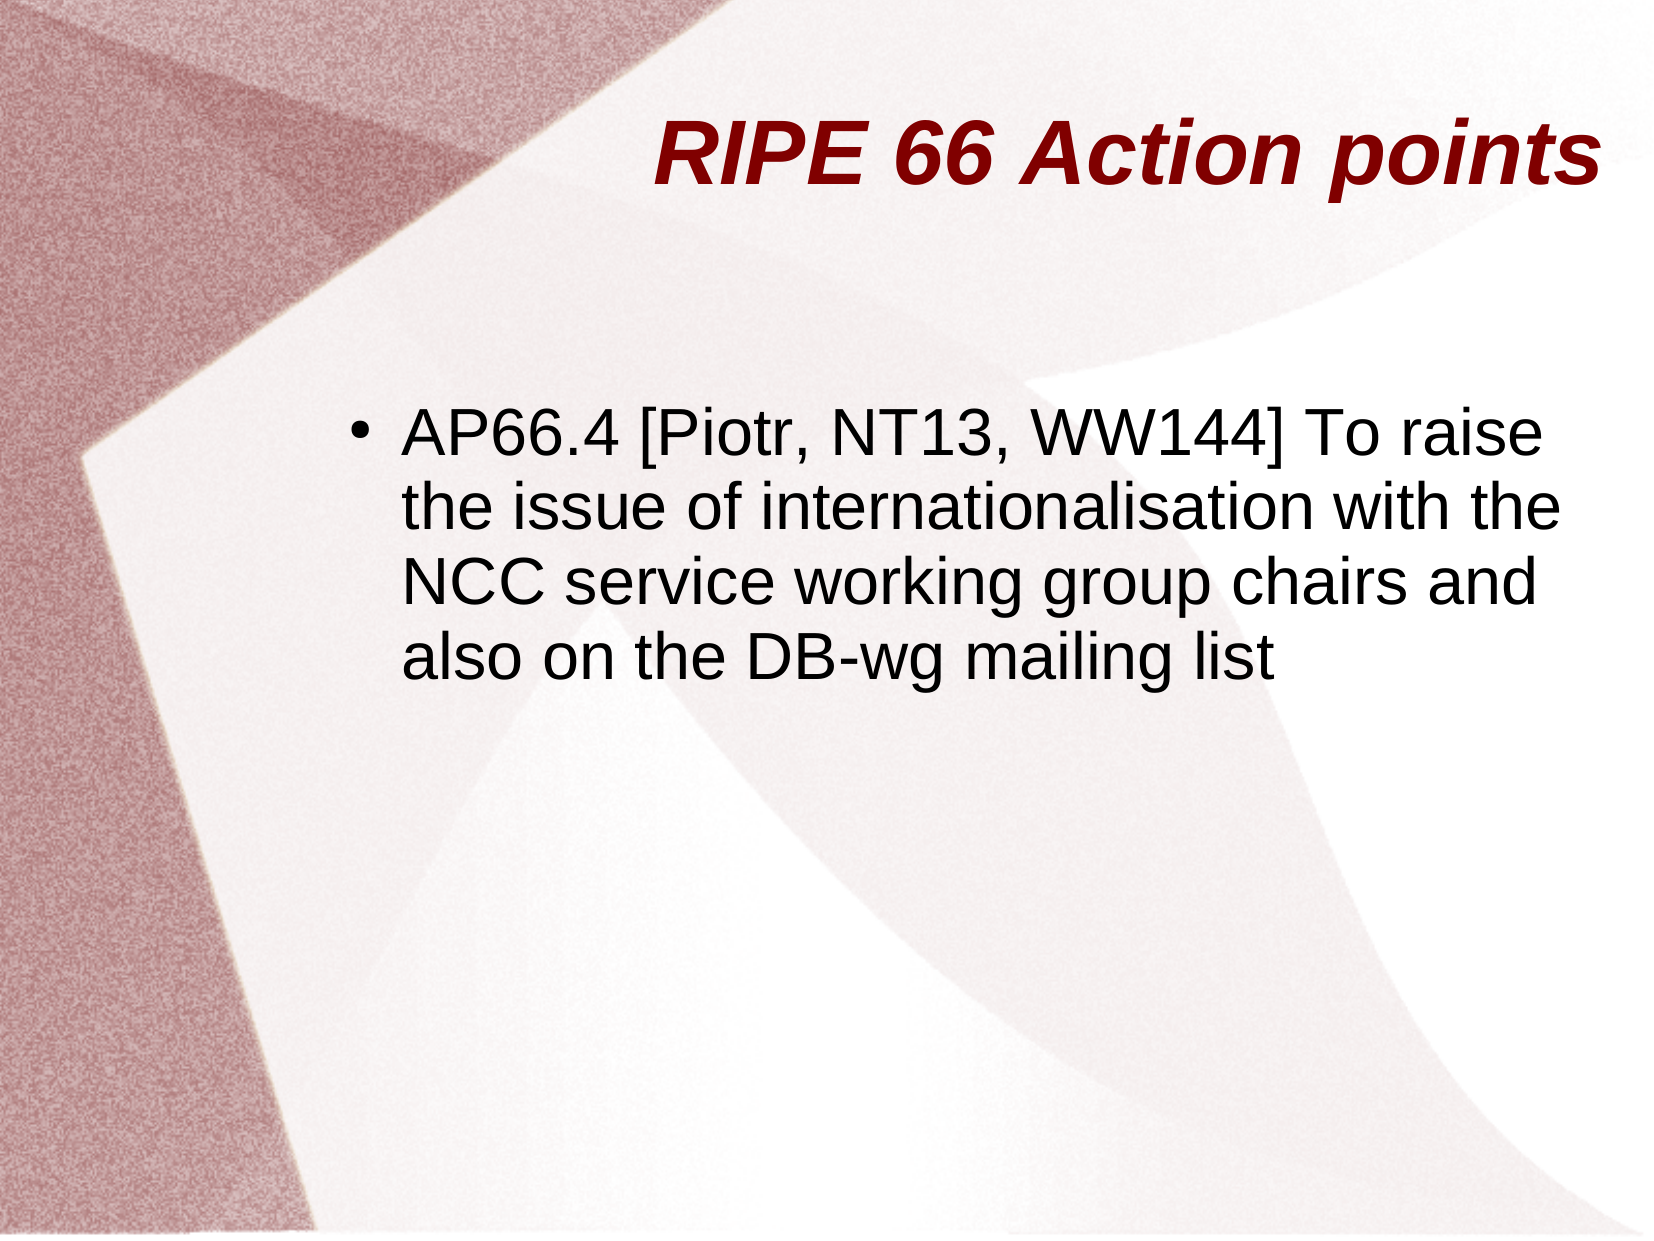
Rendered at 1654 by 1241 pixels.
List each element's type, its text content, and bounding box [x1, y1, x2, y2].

picture [0, 0, 1654, 1241]
list AP66.4 [Piotr, NT13, WW144] To raise the issue of internationalisation with the NCC service working group chairs and also on the DB-wg mailing list [330, 290, 1607, 901]
title RIPE 66 Action points [596, 56, 1607, 250]
